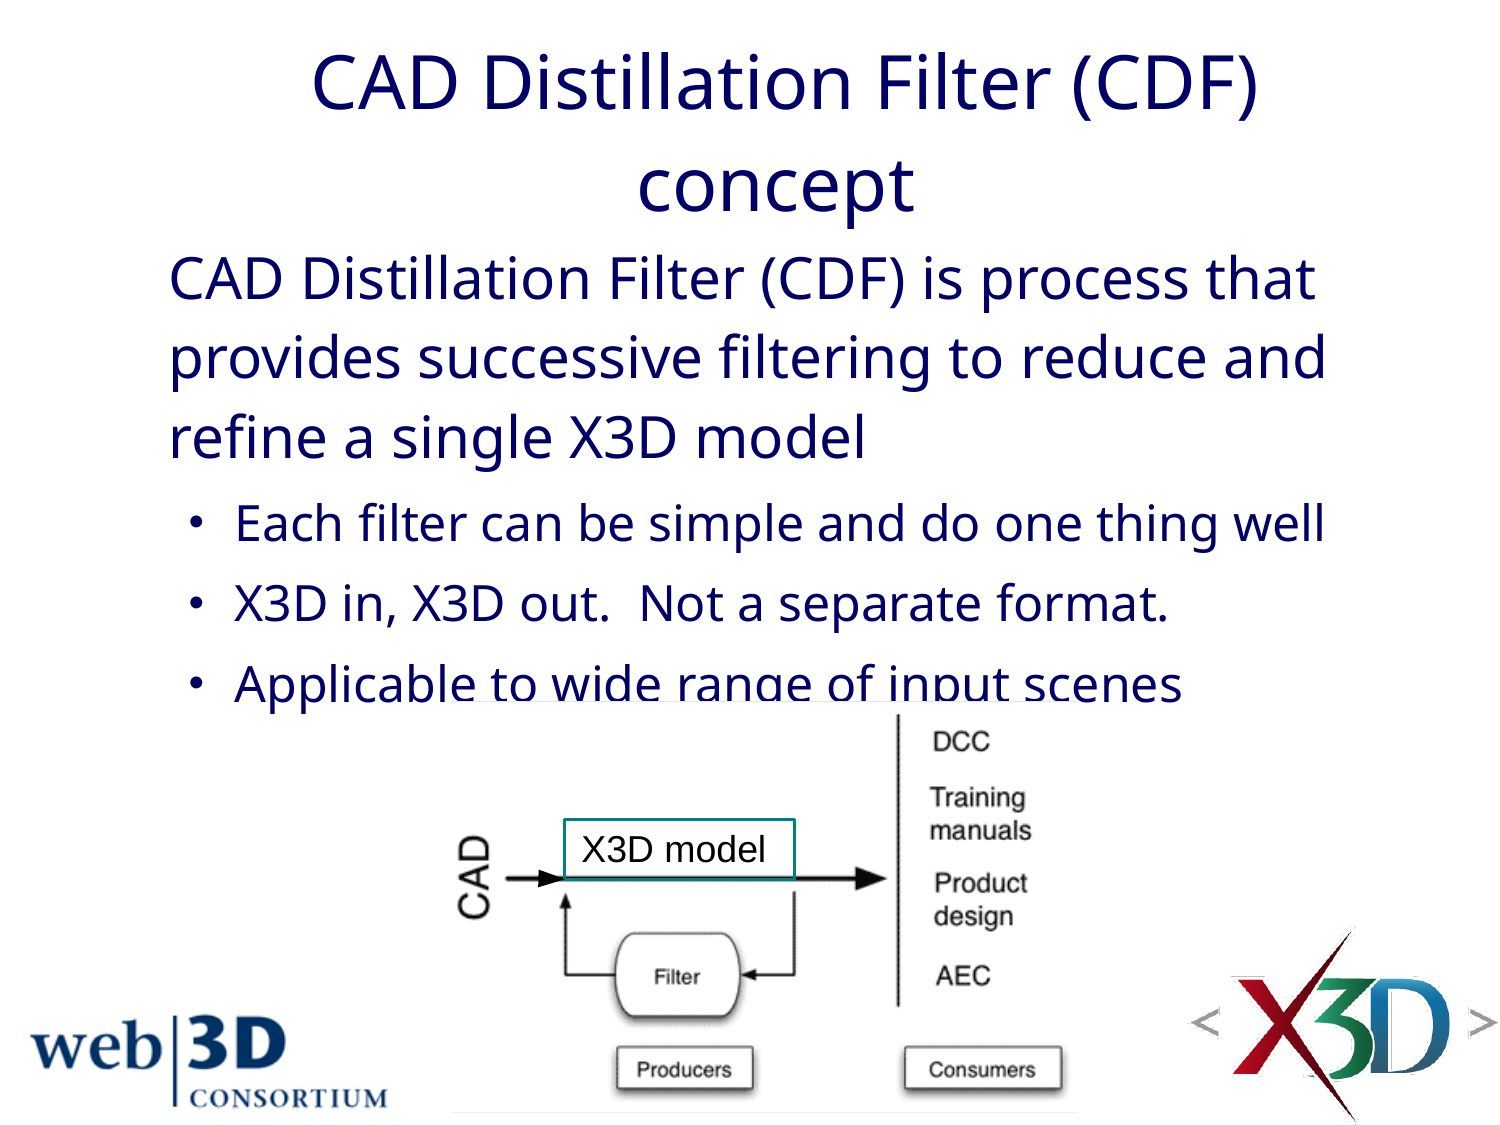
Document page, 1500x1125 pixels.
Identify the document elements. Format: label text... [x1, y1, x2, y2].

list CAD Distillation Filter (CDF) is process that provides successive filtering to reduce and refine a single X3D model Each filter can be simple and do one thing well X3D in, X3D out. Not a separate format. Applicable to wide range of input scenes [112, 237, 1388, 986]
title CAD Distillation Filter (CDF) concept [112, 44, 1388, 218]
picture [1187, 926, 1500, 1125]
picture [12, 998, 413, 1118]
picture [451, 701, 1077, 1113]
text_box X3D model [564, 819, 795, 880]
